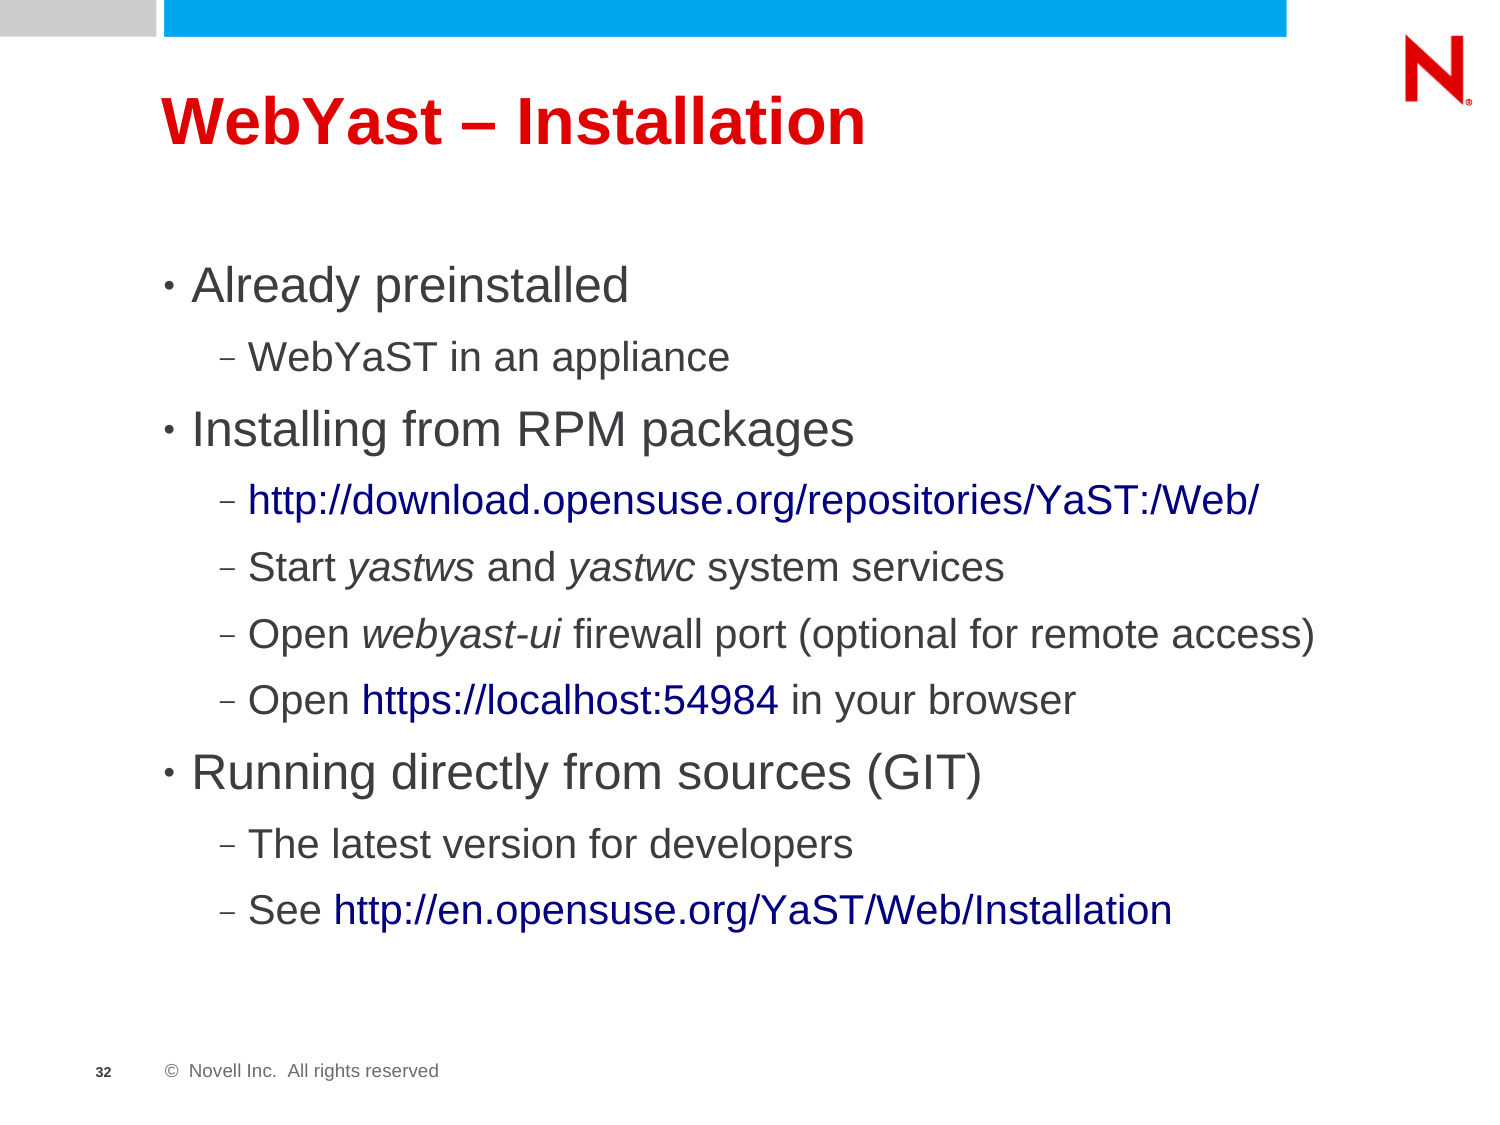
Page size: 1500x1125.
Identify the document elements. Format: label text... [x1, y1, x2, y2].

list Already preinstalled WebYaST in an appliance Installing from RPM packages http://download.opensuse.org/repositories/YaST:/Web/ Start yastws and yastwc system services Open webyast-ui firewall port (optional for remote access) Open https://localhost:54984 in your browser Running directly from sources (GIT) The latest version for developers See http://en.opensuse.org/YaST/Web/Installation [163, 254, 1404, 986]
title WebYast – Installation [161, 41, 1383, 205]
picture [1403, 32, 1473, 107]
